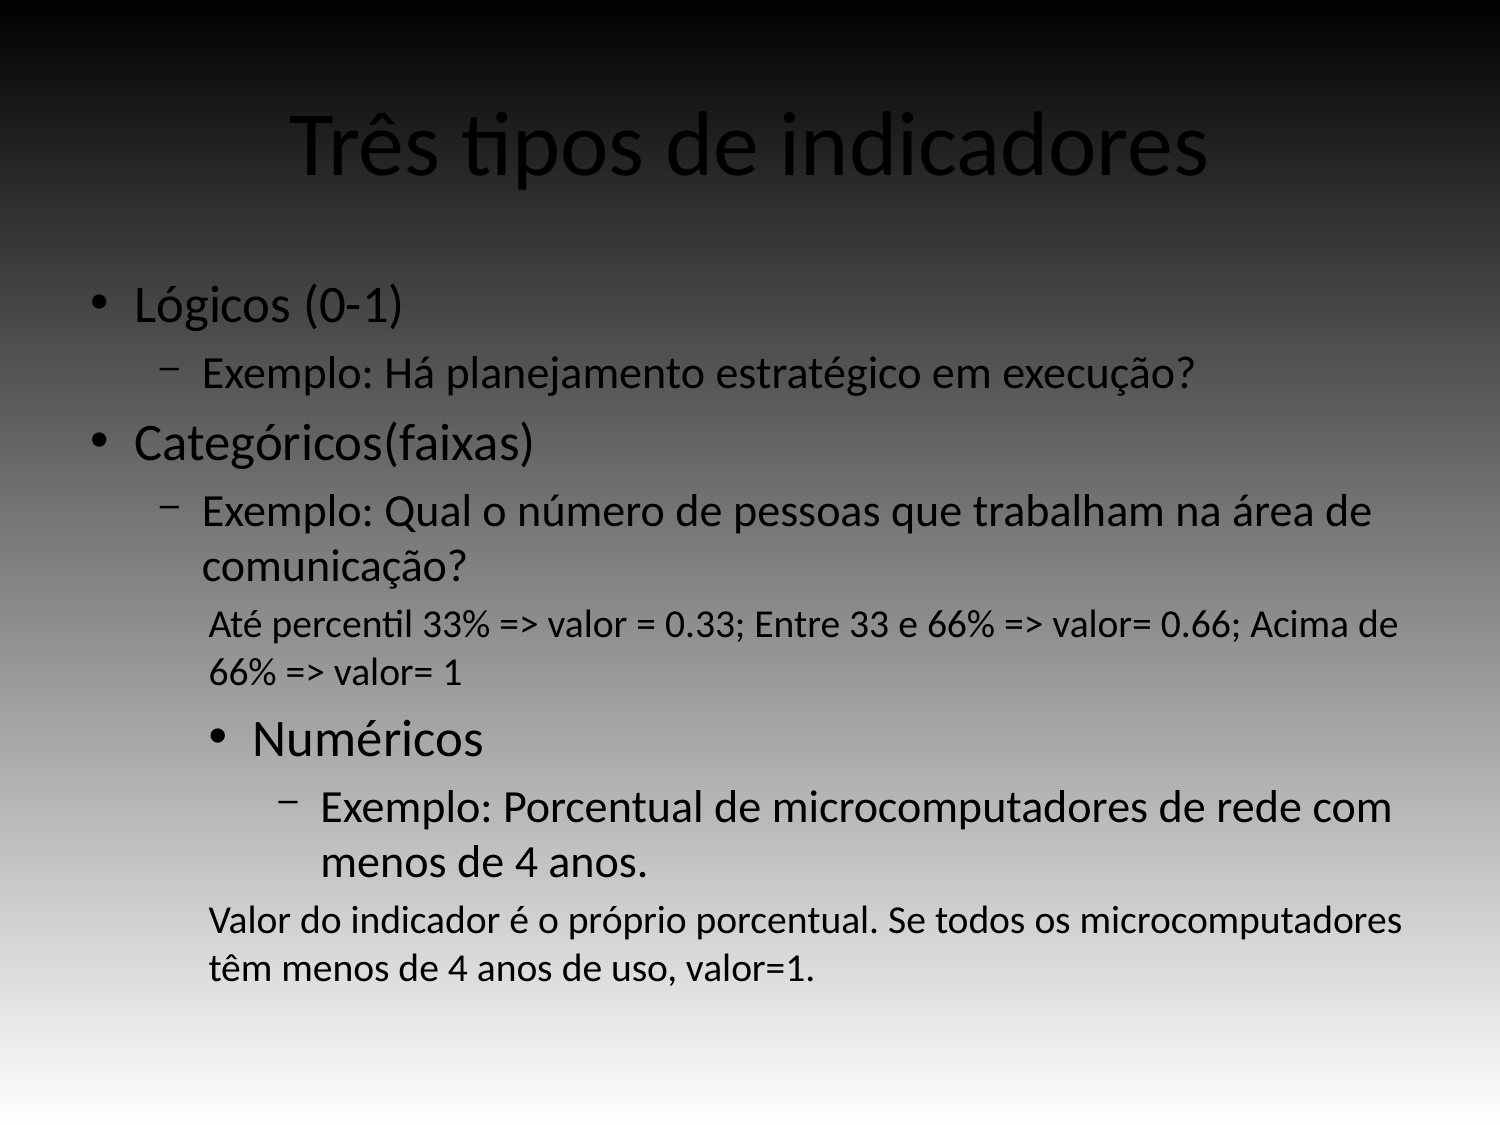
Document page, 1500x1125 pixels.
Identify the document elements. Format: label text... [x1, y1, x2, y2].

title Três tipos de indicadores [75, 45, 1425, 233]
list Lógicos (0-1) Exemplo: Há planejamento estratégico em execução? Categóricos(faixas) Exemplo: Qual o número de pessoas que trabalham na área de comunicação? Até percentil 33% => valor = 0.33; Entre 33 e 66% => valor= 0.66; Acima de 66% => valor= 1 Numéricos Exemplo: Porcentual de microcomputadores de rede com menos de 4 anos. Valor do indicador é o próprio porcentual. Se todos os microcomputadores têm menos de 4 anos de uso, valor=1. [75, 262, 1425, 1005]
